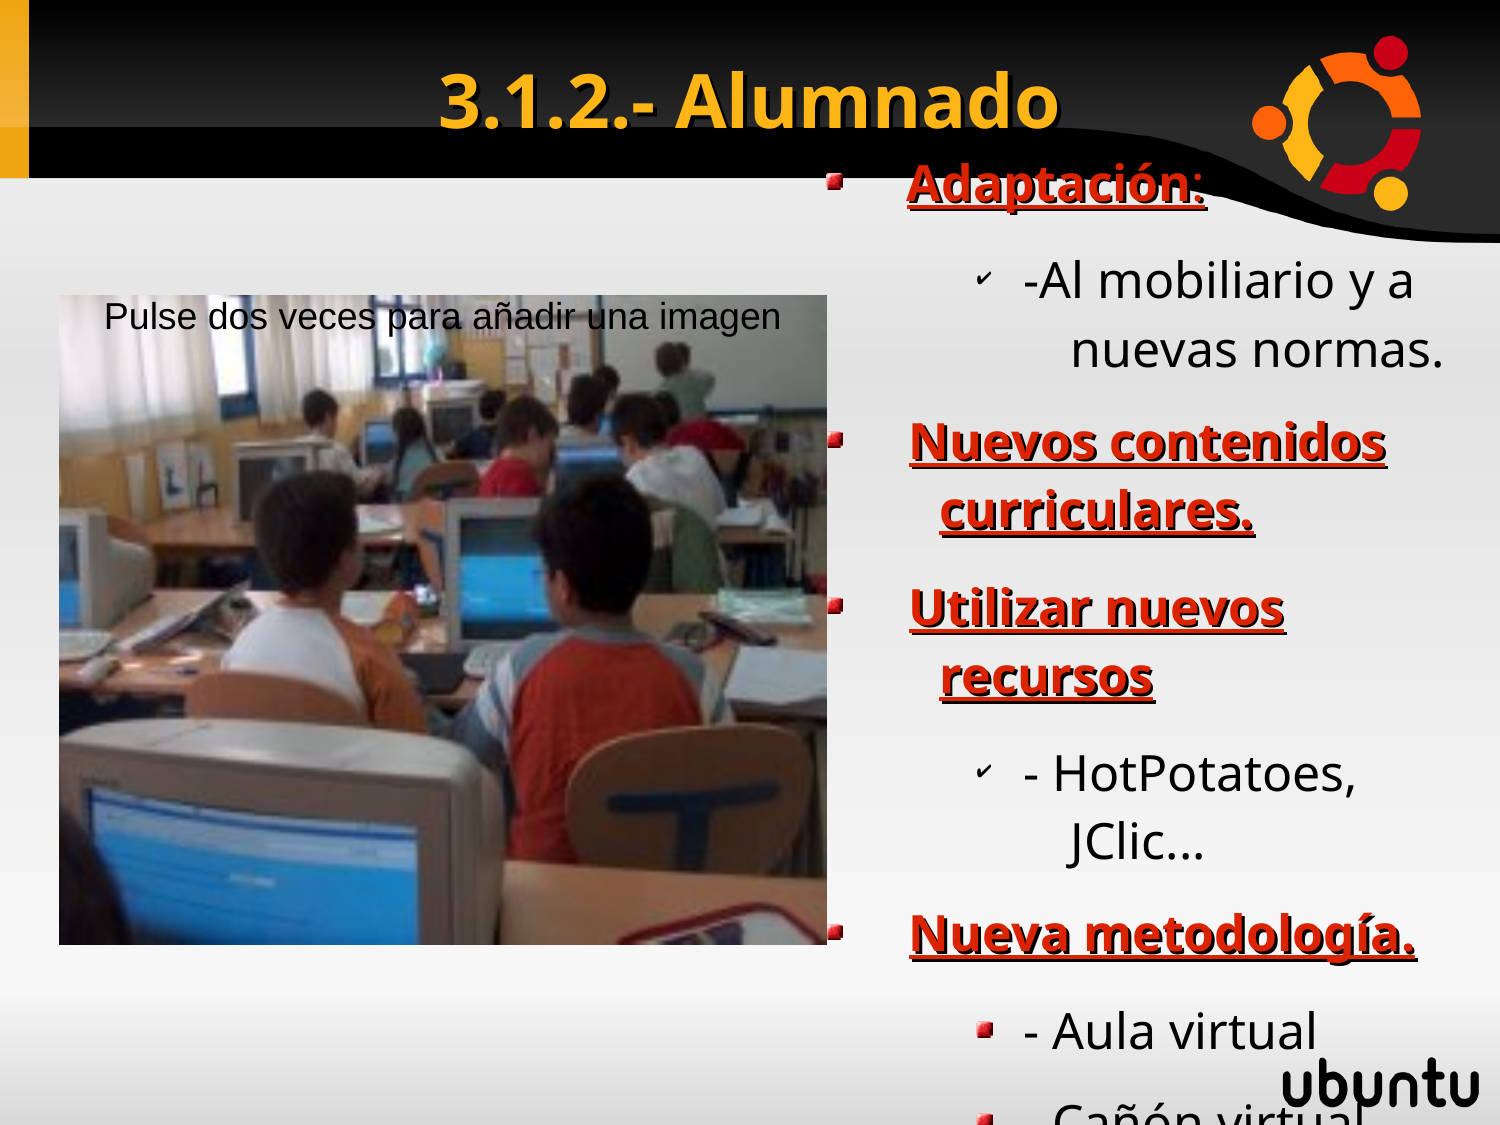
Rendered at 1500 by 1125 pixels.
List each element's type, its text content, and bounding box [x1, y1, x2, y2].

list Adaptación: -Al mobiliario y a nuevas normas. Nuevos contenidos curriculares. Utilizar nuevos recursos - HotPotatoes, JClic... Nueva metodología. - Aula virtual - Cañón virtual [826, 147, 1500, 1125]
title 3.1.2.- Alumnado [75, 21, 1426, 178]
picture [0, 0, 1500, 1125]
